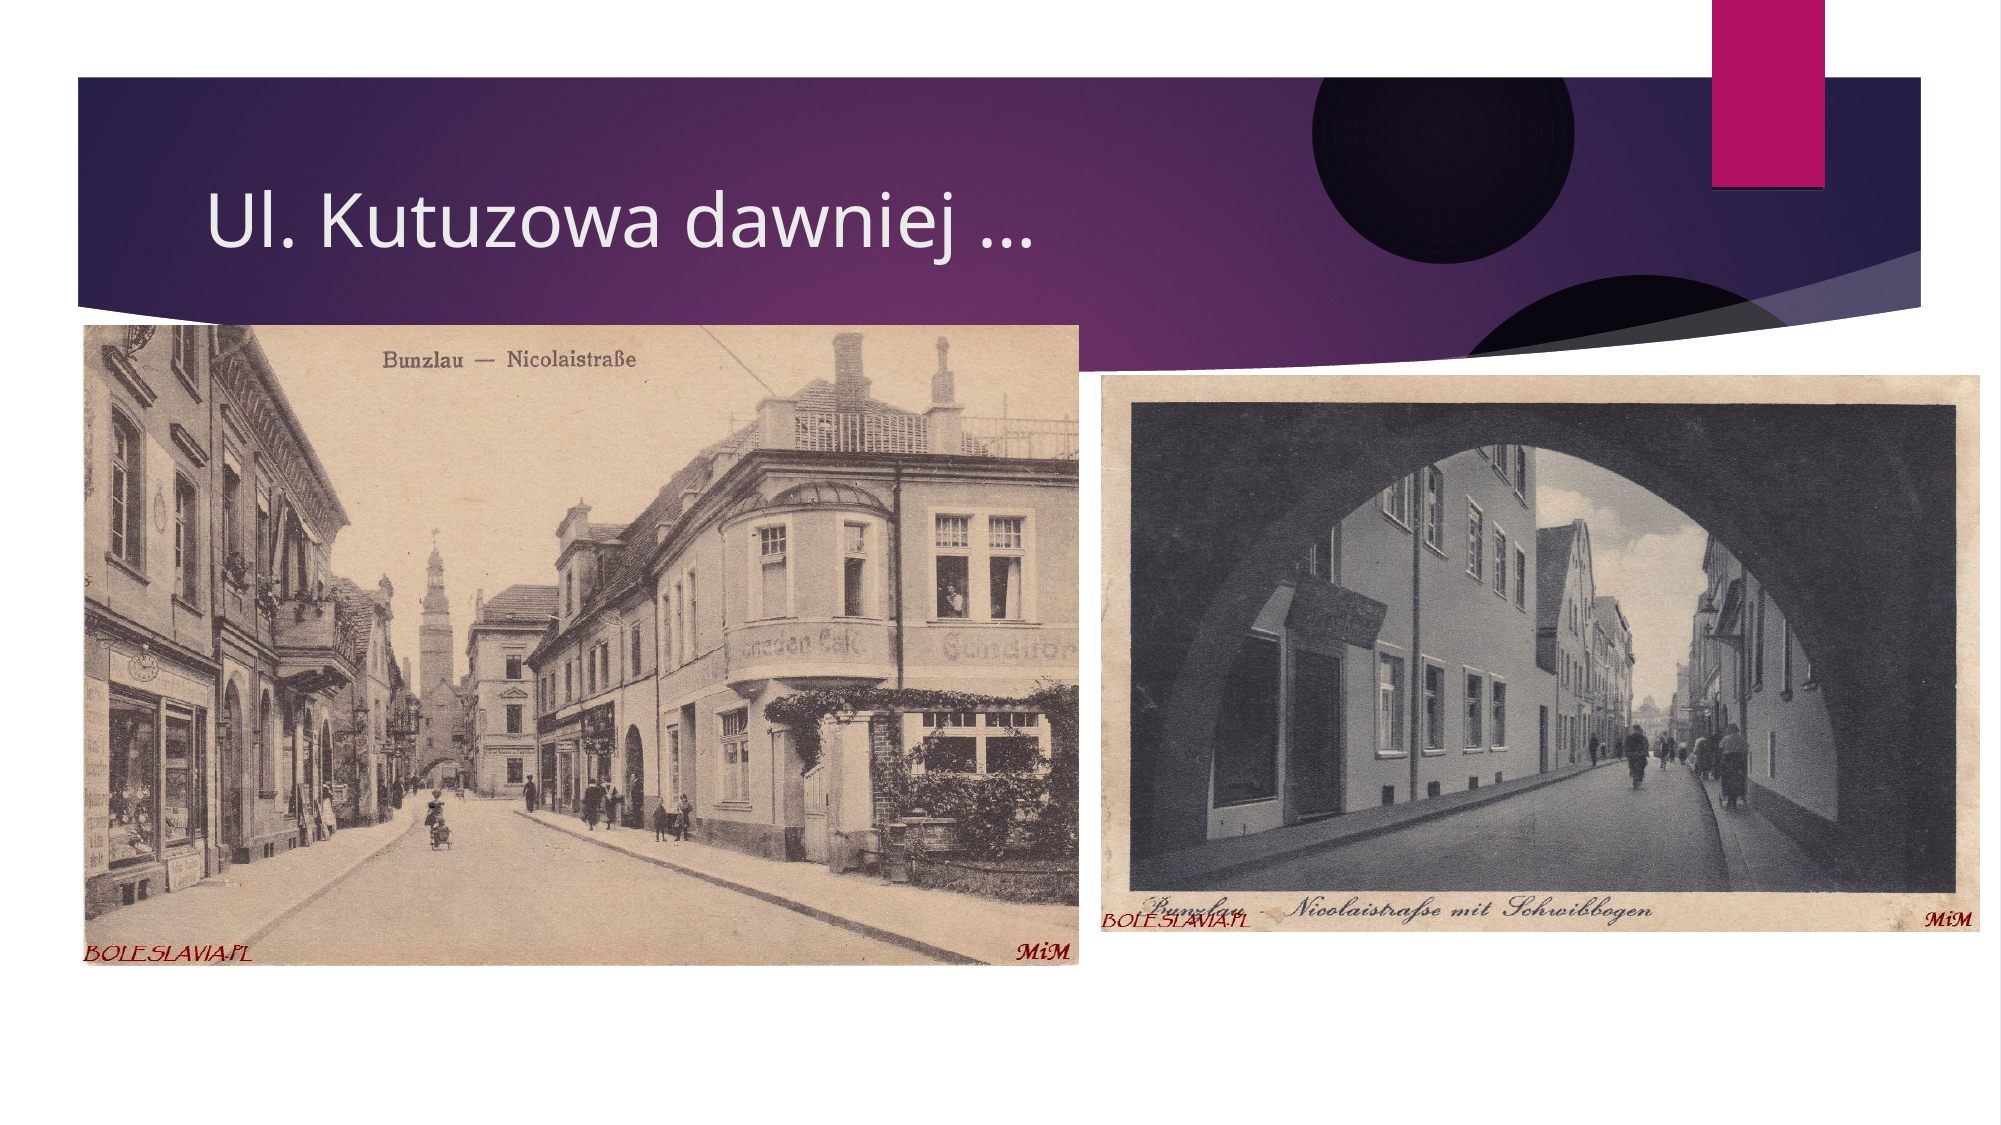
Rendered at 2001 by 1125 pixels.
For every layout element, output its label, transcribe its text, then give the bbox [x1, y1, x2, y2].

picture [1101, 375, 1980, 932]
picture [83, 326, 1079, 966]
title Ul. Kutuzowa dawniej … [189, 159, 1627, 276]
